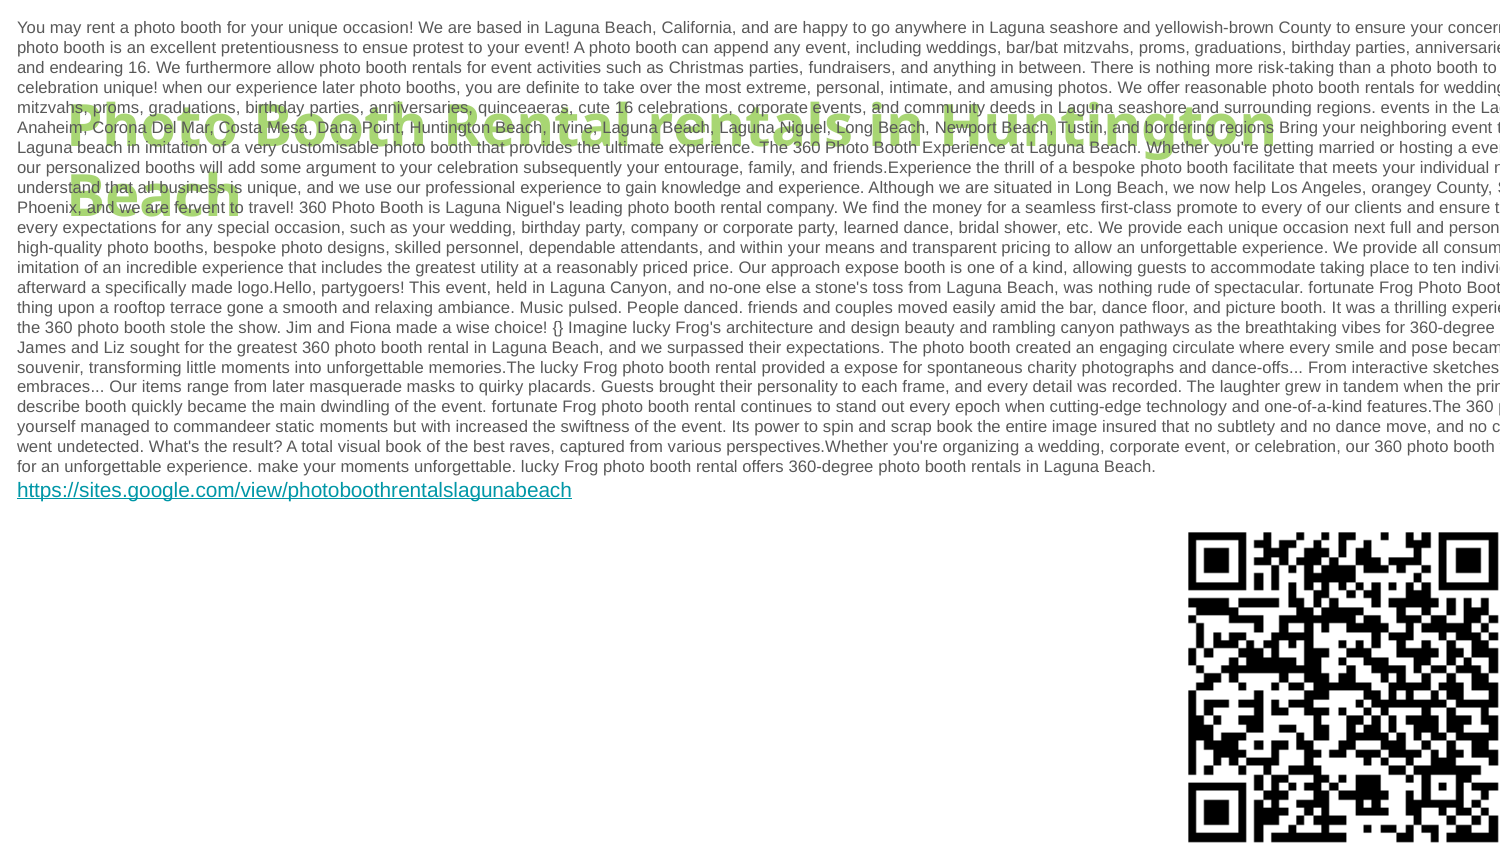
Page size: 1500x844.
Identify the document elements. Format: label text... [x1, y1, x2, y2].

text_box You may rent a photo booth for your unique occasion! We are based in Laguna Beach, California, and are happy to go anywhere in Laguna seashore and yellowish-brown County to ensure your concern is spectacular. A photo booth is an excellent pretentiousness to ensue protest to your event! A photo booth can append any event, including weddings, bar/bat mitzvahs, proms, graduations, birthday parties, anniversaries, quinceaeras, and endearing 16. We furthermore allow photo booth rentals for event activities such as Christmas parties, fundraisers, and anything in between. There is nothing more risk-taking than a photo booth to make your celebration unique! when our experience later photo booths, you are definite to take over the most extreme, personal, intimate, and amusing photos. We offer reasonable photo booth rentals for weddings, bar/bat mitzvahs, proms, graduations, birthday parties, anniversaries, quinceaeras, cute 16 celebrations, corporate events, and community deeds in Laguna seashore and surrounding regions. events in the Laguna Beach, Anaheim, Corona Del Mar, Costa Mesa, Dana Point, Huntington Beach, Irvine, Laguna Beach, Laguna Niguel, Long Beach, Newport Beach, Tustin, and bordering regions Bring your neighboring event to enthusiasm in Laguna beach in imitation of a very customisable photo booth that provides the ultimate experience. The 360 Photo Booth Experience at Laguna Beach. Whether you're getting married or hosting a event event or party, our personalized booths will add some argument to your celebration subsequently your entourage, family, and friends.Experience the thrill of a bespoke photo booth facilitate that meets your individual needs. We understand that all business is unique, and we use our professional experience to gain knowledge and experience. Although we are situated in Long Beach, we now help Los Angeles, orangey County, San Diego, and Phoenix, and we are fervent to travel! 360 Photo Booth is Laguna Niguel's leading photo booth rental company. We find the money for a seamless first-class promote to every of our clients and ensure that we will exceed every expectations for any special occasion, such as your wedding, birthday party, company or corporate party, learned dance, bridal shower, etc. We provide each unique occasion next full and personalized packages, high-quality photo booths, bespoke photo designs, skilled personnel, dependable attendants, and within your means and transparent pricing to allow an unforgettable experience. We provide all consumers and clients in imitation of an incredible experience that includes the greatest utility at a reasonably priced price. Our approach expose booth is one of a kind, allowing guests to accommodate taking place to ten individuals in a photo afterward a specifically made logo.Hello, partygoers! This event, held in Laguna Canyon, and no-one else a stone's toss from Laguna Beach, was nothing rude of spectacular. fortunate Frog Photo Booth photographed the thing upon a rooftop terrace gone a smooth and relaxing ambiance. Music pulsed. People danced. friends and couples moved easily amid the bar, dance floor, and picture booth. It was a thrilling experience all around, but the 360 photo booth stole the show. Jim and Fiona made a wise choice! {} Imagine lucky Frog's architecture and design beauty and rambling canyon pathways as the breathtaking vibes for 360-degree photo booth images. James and Liz sought for the greatest 360 photo booth rental in Laguna Beach, and we surpassed their expectations. The photo booth created an engaging circulate where every smile and pose became a treasured souvenir, transforming little moments into unforgettable memories.The lucky Frog photo booth rental provided a expose for spontaneous charity photographs and dance-offs... From interactive sketches to fired up embraces... Our items range from later masquerade masks to quirky placards. Guests brought their personality to each frame, and every detail was recorded. The laughter grew in tandem when the prints. The 360 describe booth quickly became the main dwindling of the event. fortunate Frog photo booth rental continues to stand out every epoch when cutting-edge technology and one-of-a-kind features.The 360 photo booth not by yourself managed to commandeer static moments but with increased the swiftness of the event. Its power to spin and scrap book the entire image insured that no subtlety and no dance move, and no curt burst of laughter went undetected. What's the result? A total visual book of the best raves, captured from various perspectives.Whether you're organizing a wedding, corporate event, or celebration, our 360 photo booth will manage to pay for an unforgettable experience. make your moments unforgettable. lucky Frog photo booth rental offers 360-degree photo booth rentals in Laguna Beach. https://sites.google.com/view/photoboothrentalslagunabeach [2, 2, 1500, 844]
picture [1187, 531, 1500, 844]
